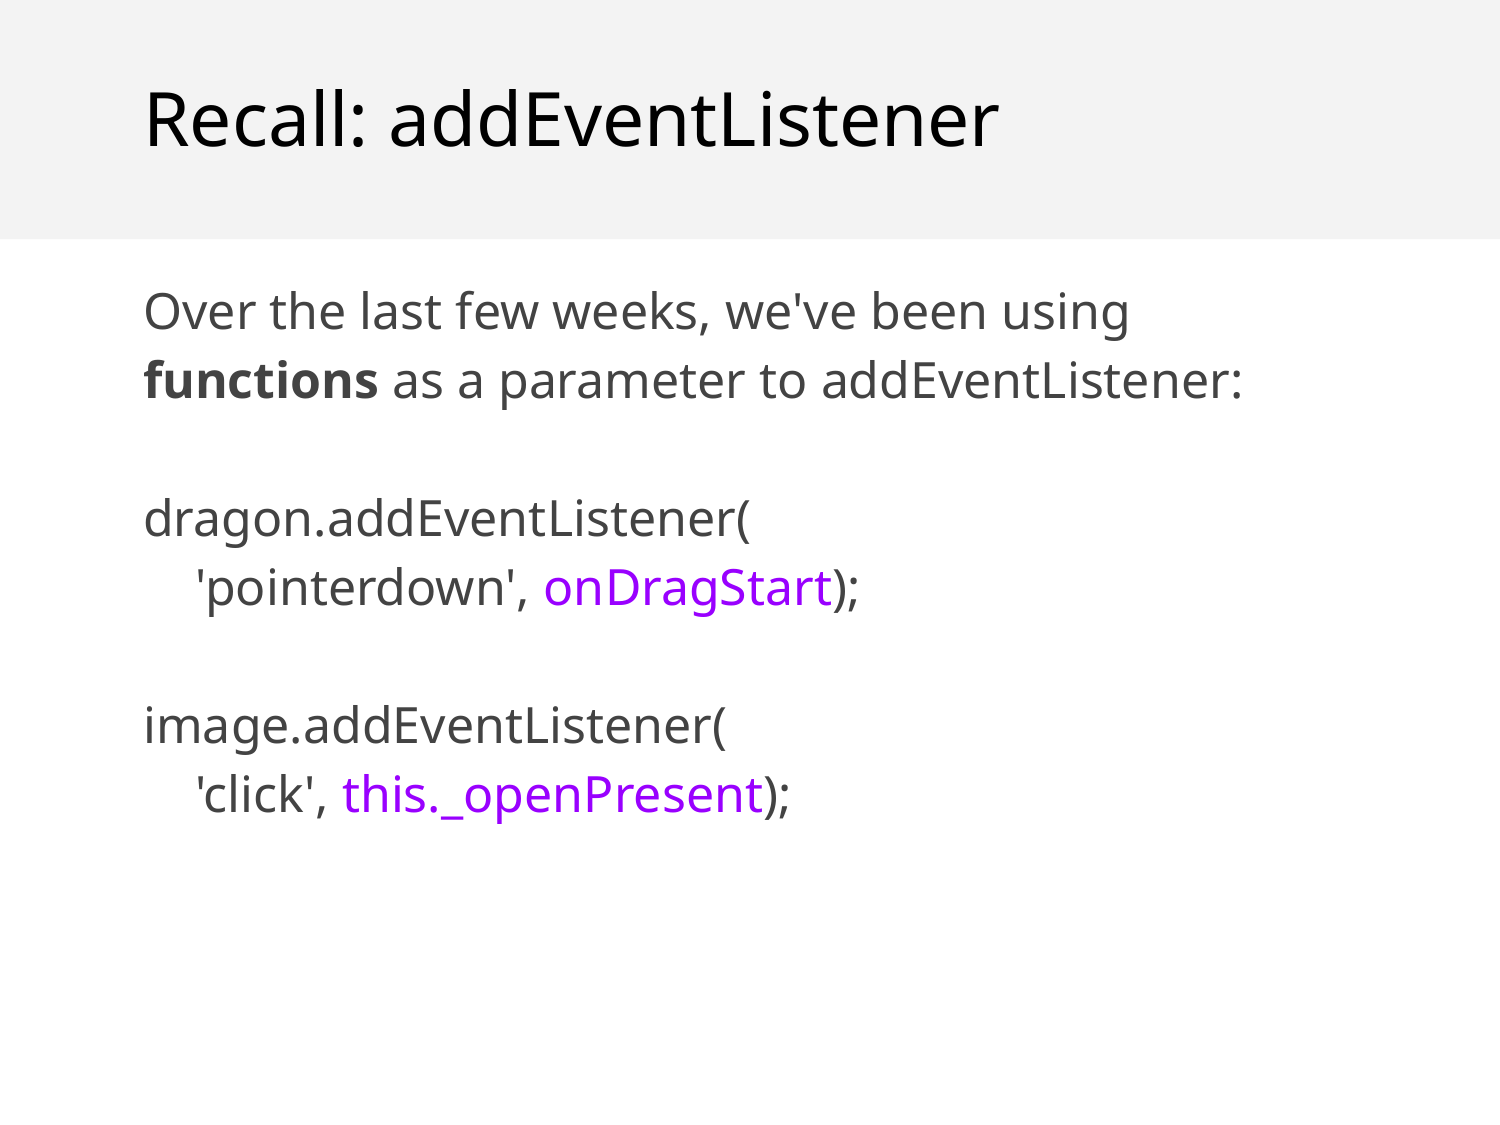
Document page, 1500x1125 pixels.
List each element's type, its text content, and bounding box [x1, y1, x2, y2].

list Over the last few weeks, we've been using functions as a parameter to addEventListener: dragon.addEventListener( 'pointerdown', onDragStart); image.addEventListener( 'click', this._openPresent); [128, 255, 1372, 1039]
title Recall: addEventListener [128, 56, 1372, 183]
